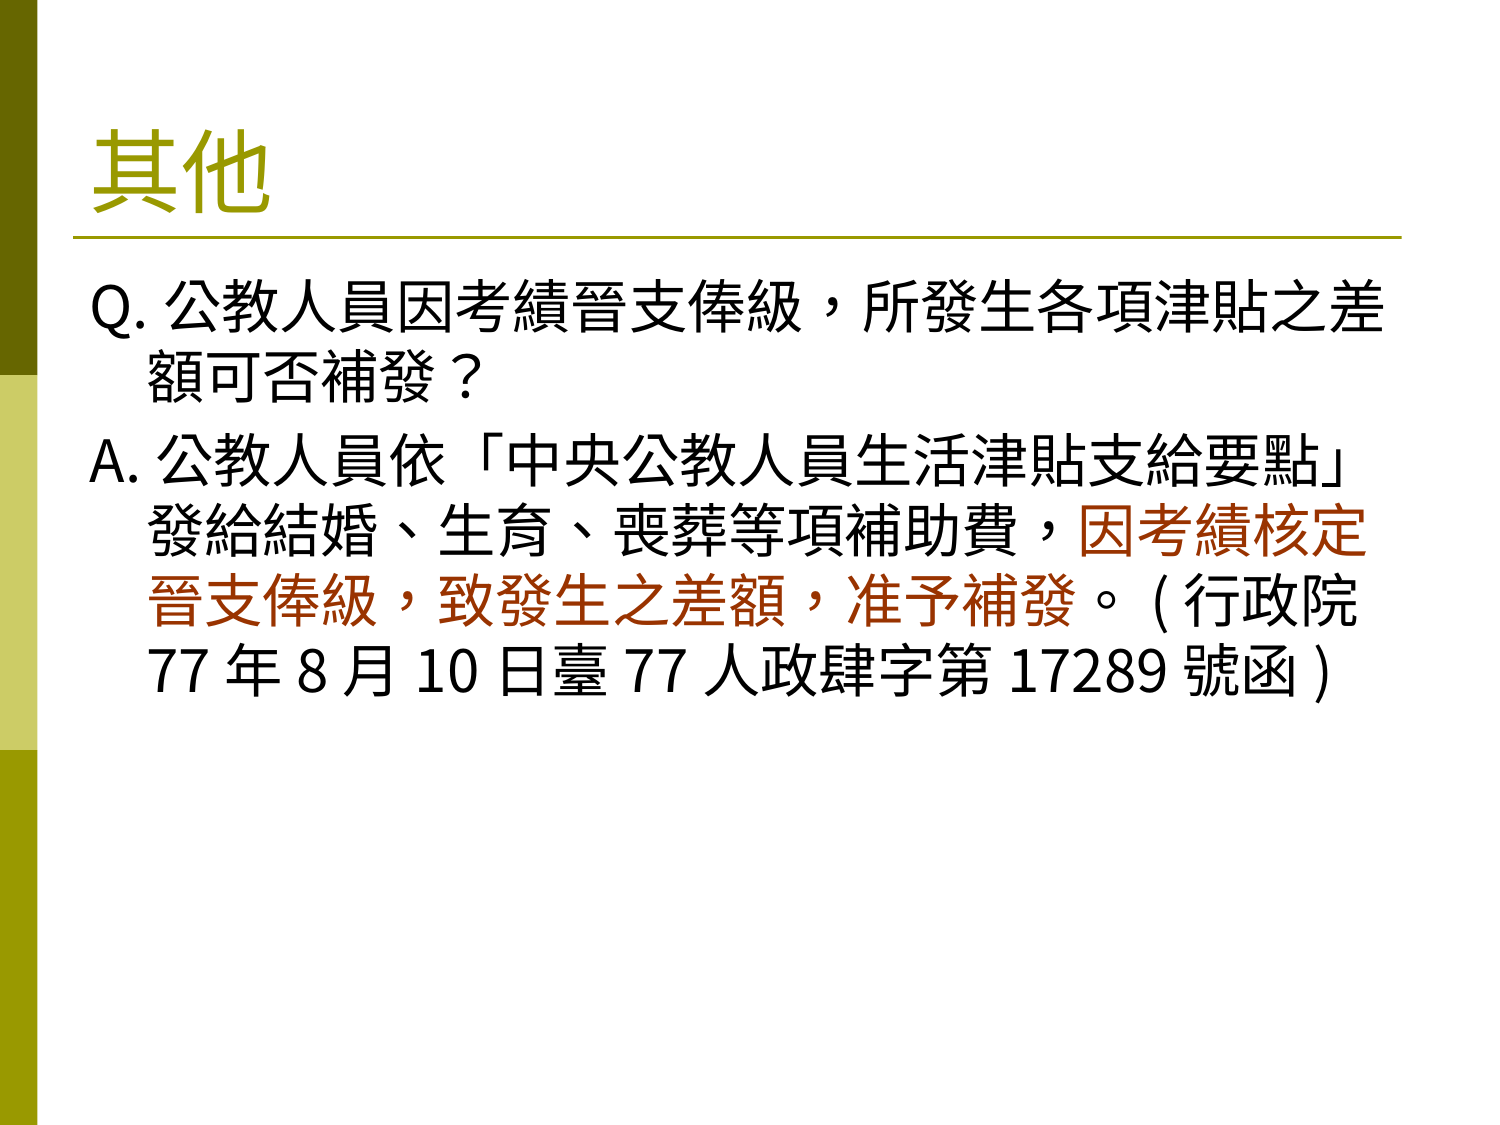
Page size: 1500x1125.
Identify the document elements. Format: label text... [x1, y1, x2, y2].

title 其他 [75, 45, 1426, 233]
list Q.公教人員因考績晉支俸級，所發生各項津貼之差額可否補發？ A.公教人員依「中央公教人員生活津貼支給要點」發給結婚、生育、喪葬等項補助費，因考績核定晉支俸級，致發生之差額，准予補發。(行政院 77年8月10日臺77人政肆字第17289號函) [75, 262, 1426, 1006]
